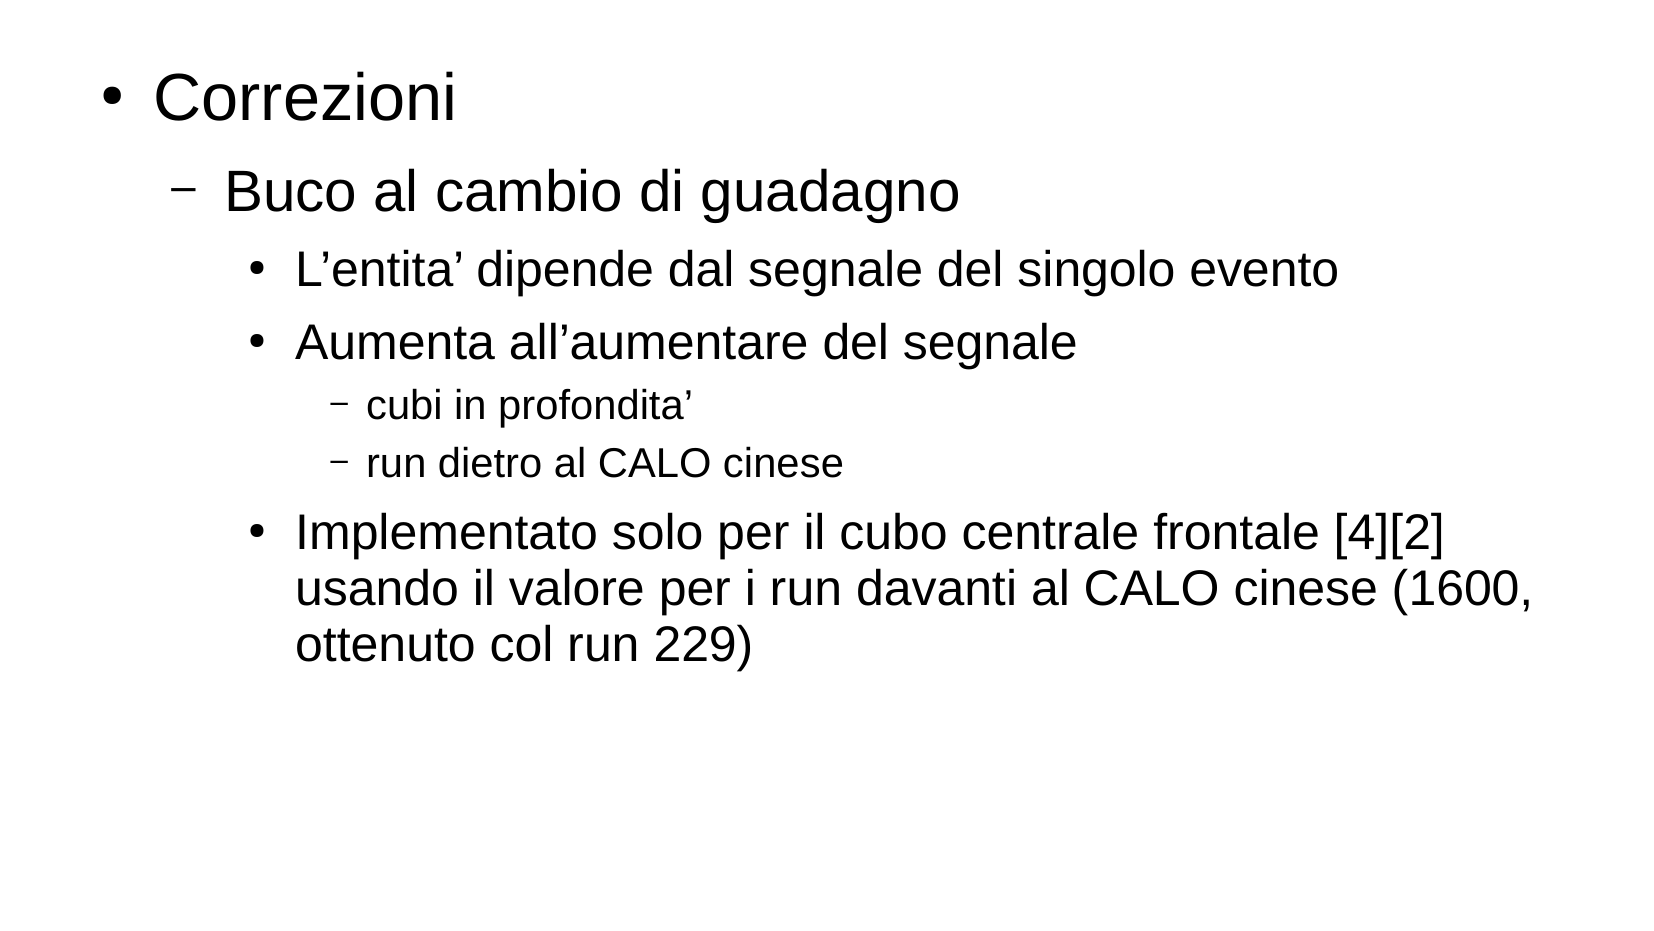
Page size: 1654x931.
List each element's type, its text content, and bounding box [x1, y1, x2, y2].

list Correzioni Buco al cambio di guadagno L’entita’ dipende dal segnale del singolo evento Aumenta all’aumentare del segnale cubi in profondita’ run dietro al CALO cinese Implementato solo per il cubo centrale frontale [4][2] usando il valore per i run davanti al CALO cinese (1600, ottenuto col run 229) [82, 60, 1571, 757]
